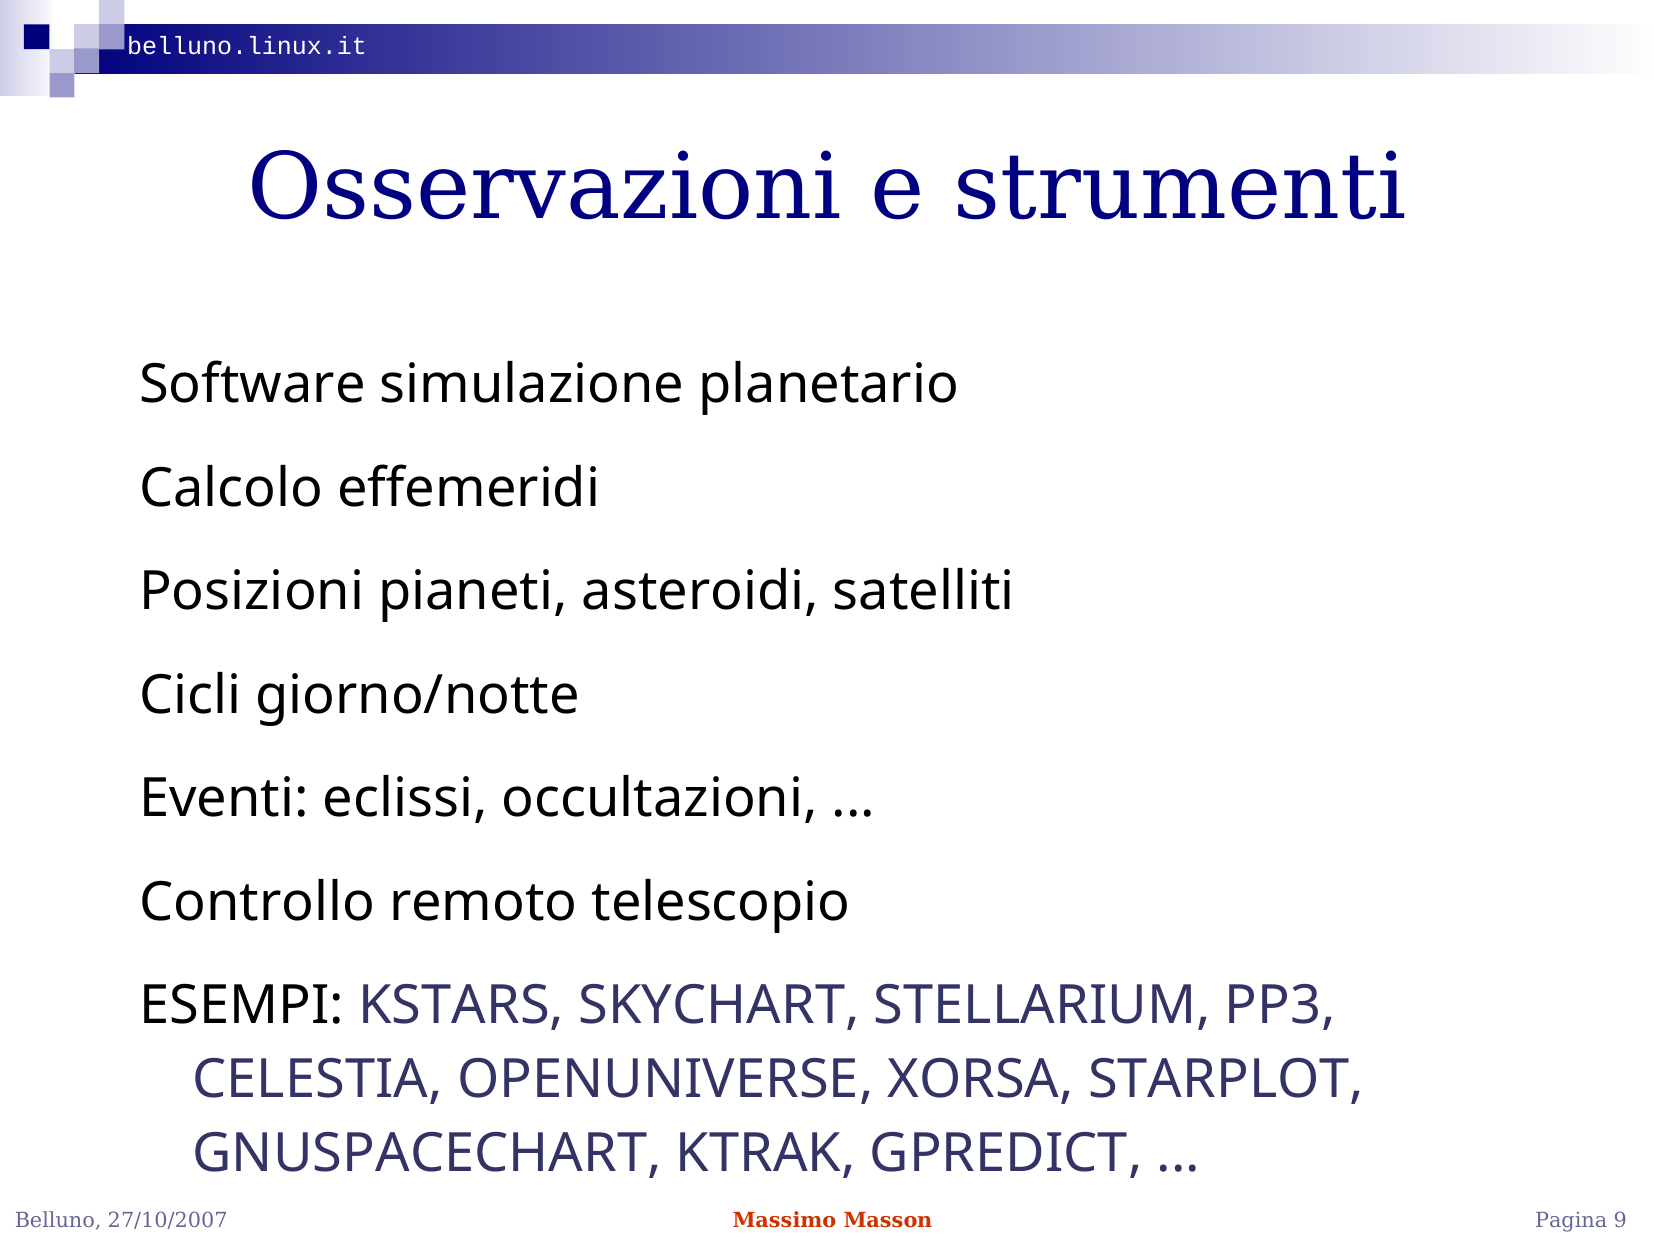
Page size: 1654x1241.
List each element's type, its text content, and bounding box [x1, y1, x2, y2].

list Software simulazione planetario Calcolo effemeridi Posizioni pianeti, asteroidi, satelliti Cicli giorno/notte Eventi: eclissi, occultazioni, ... Controllo remoto telescopio ESEMPI: KSTARS, SKYCHART, STELLARIUM, PP3, CELESTIA, OPENUNIVERSE, XORSA, STARPLOT, GNUSPACECHART, KTRAK, GPREDICT, ... [121, 344, 1595, 1127]
title Osservazioni e strumenti [121, 102, 1534, 311]
